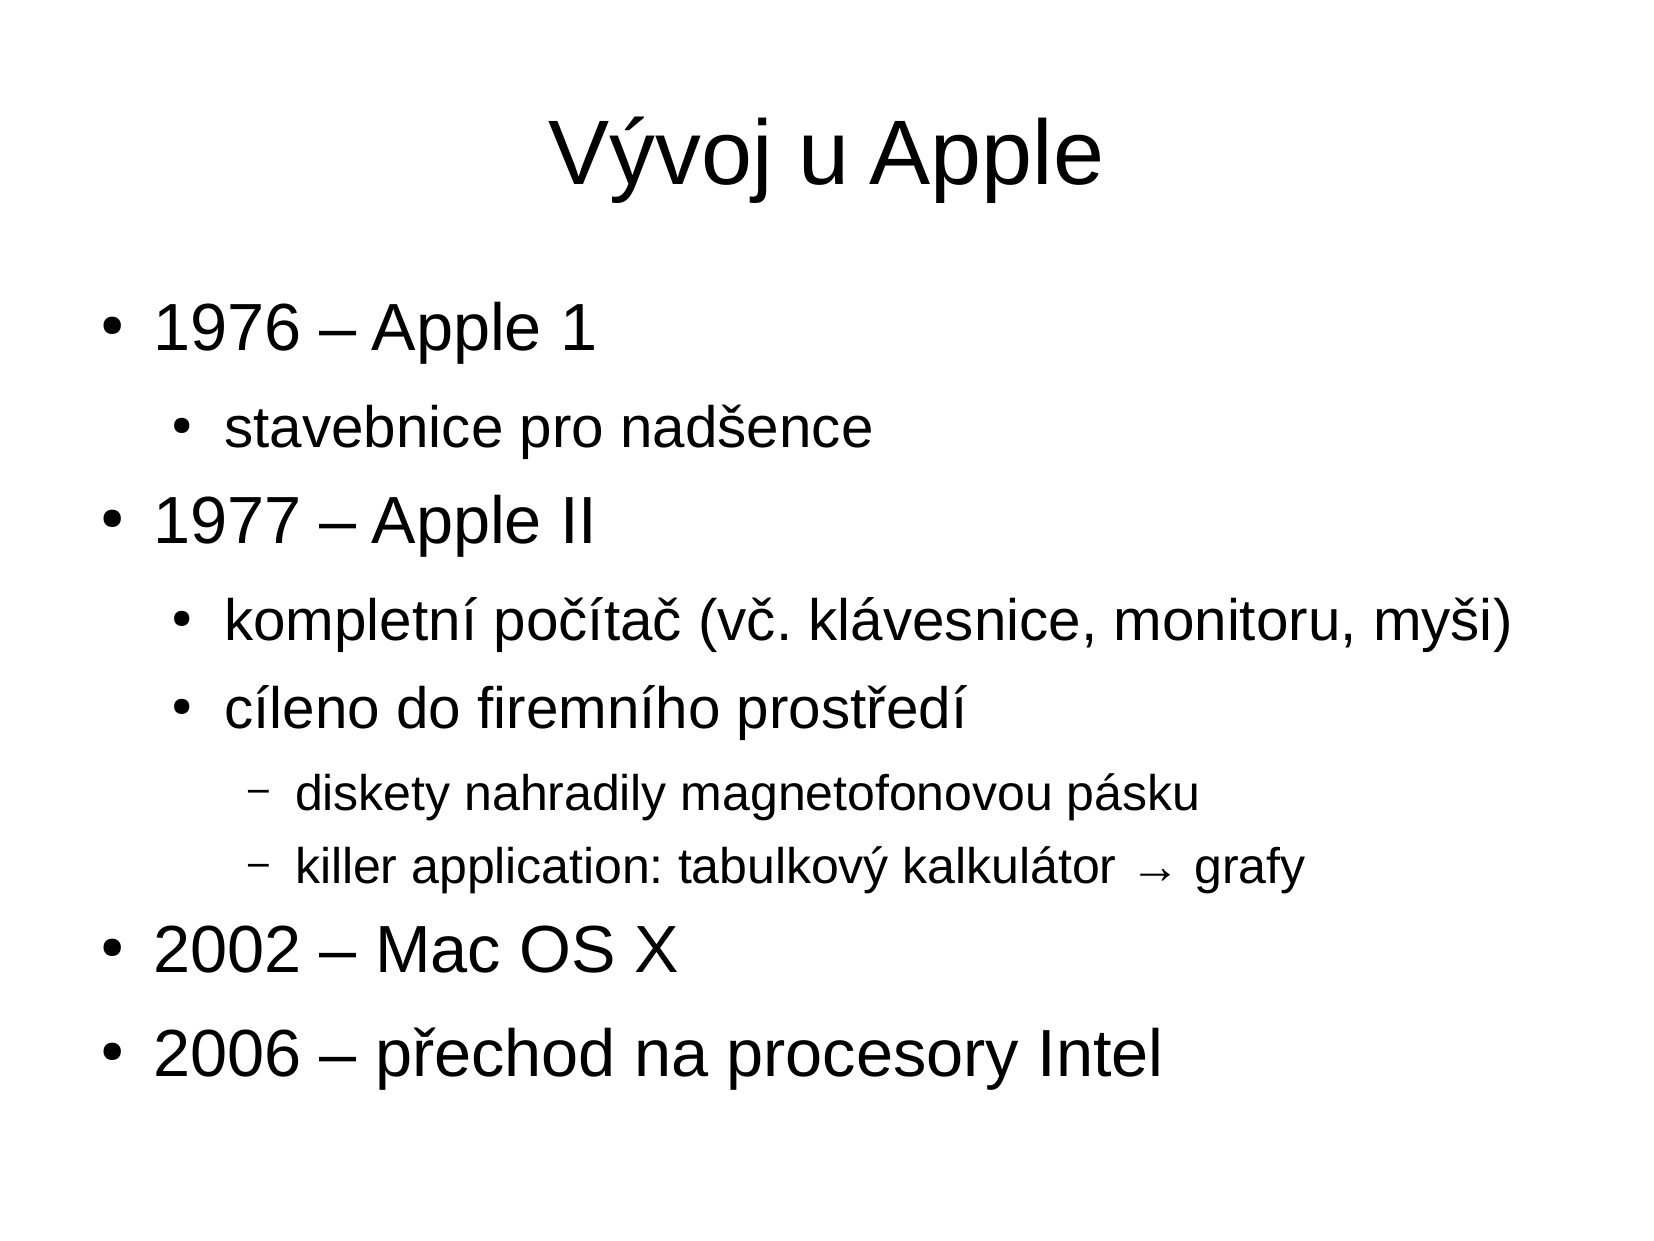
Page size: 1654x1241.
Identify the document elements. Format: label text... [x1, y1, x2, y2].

list 1976 – Apple 1 stavebnice pro nadšence 1977 – Apple II kompletní počítač (vč. klávesnice, monitoru, myši) cíleno do firemního prostředí diskety nahradily magnetofonovou pásku killer application: tabulkový kalkulátor → grafy 2002 – Mac OS X 2006 – přechod na procesory Intel [82, 290, 1538, 1091]
title Vývoj u Apple [82, 49, 1571, 257]
